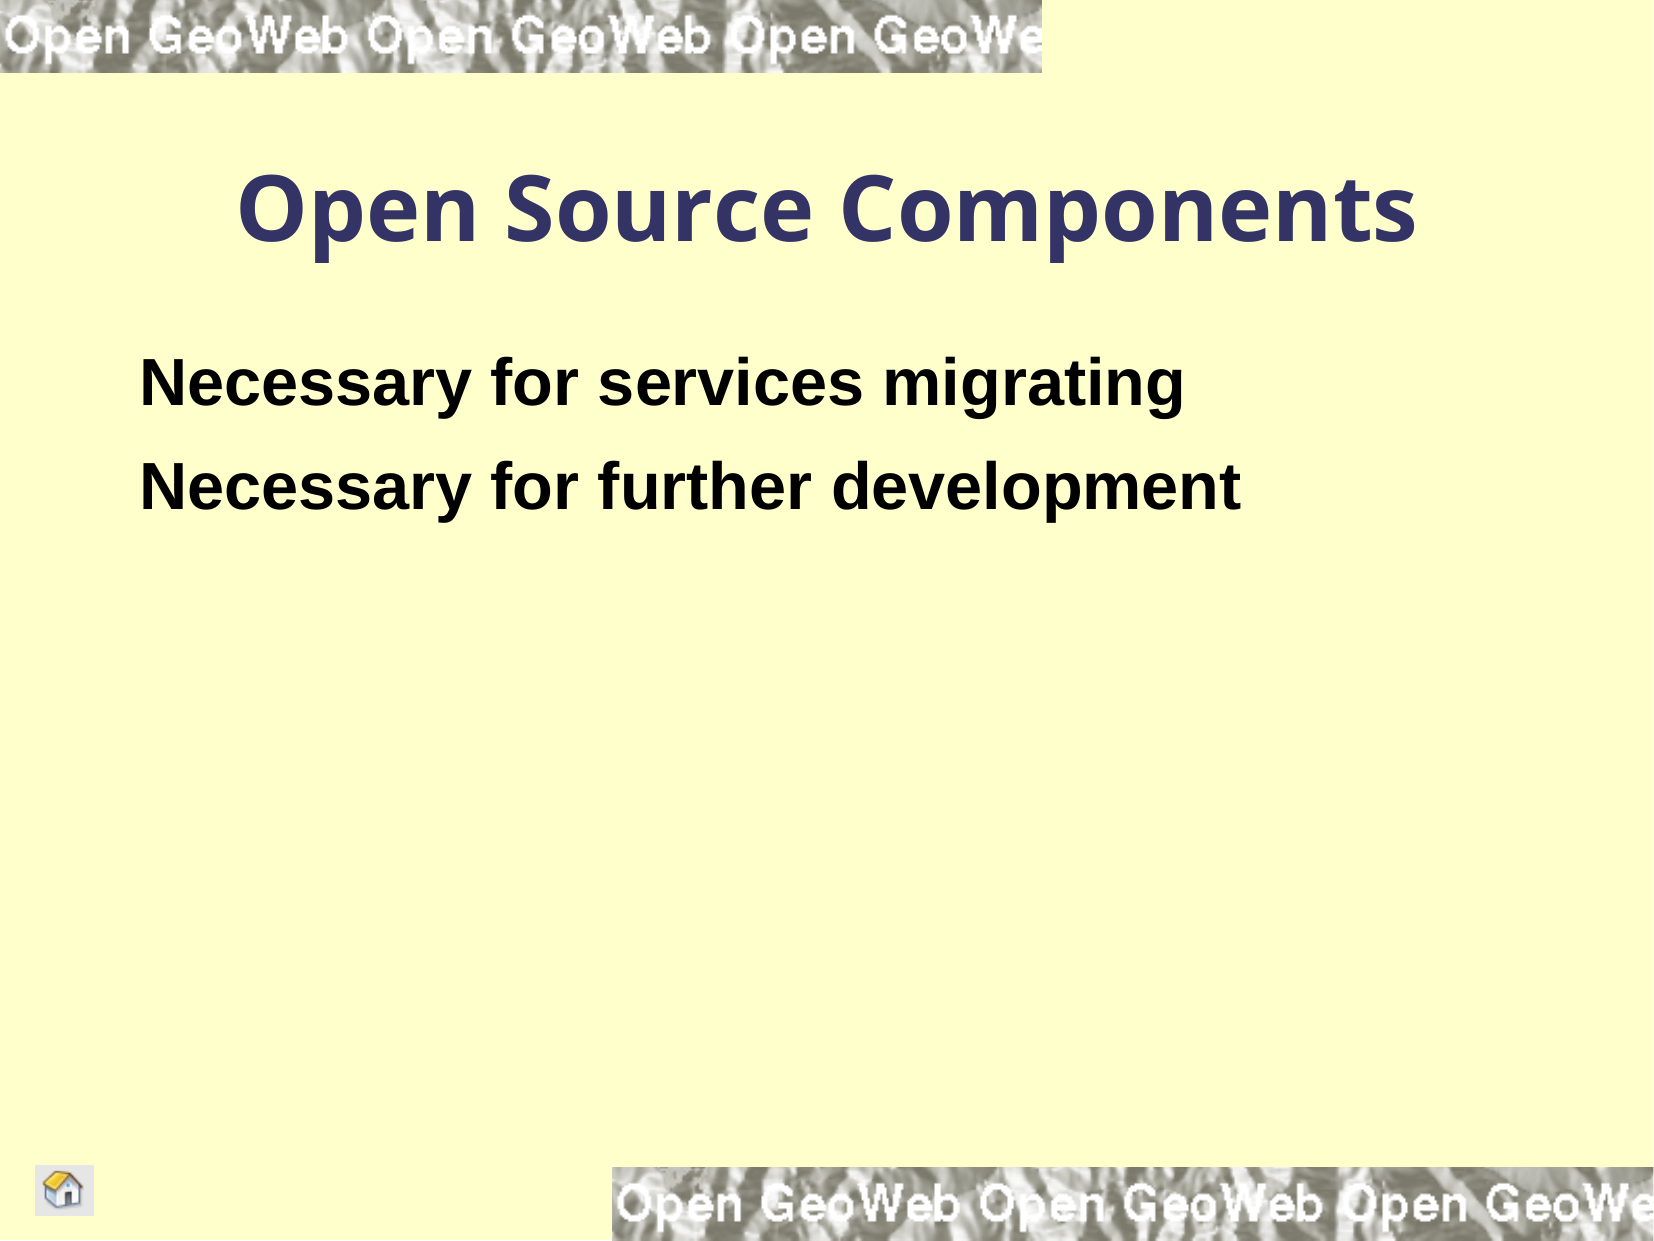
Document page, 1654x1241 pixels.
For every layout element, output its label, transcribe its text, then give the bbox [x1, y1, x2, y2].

title Open Source Components [121, 102, 1534, 311]
list Necessary for services migrating Necessary for further development [121, 344, 1534, 1127]
picture [35, 1165, 94, 1216]
picture [612, 1167, 1654, 1241]
picture [0, 0, 1042, 73]
